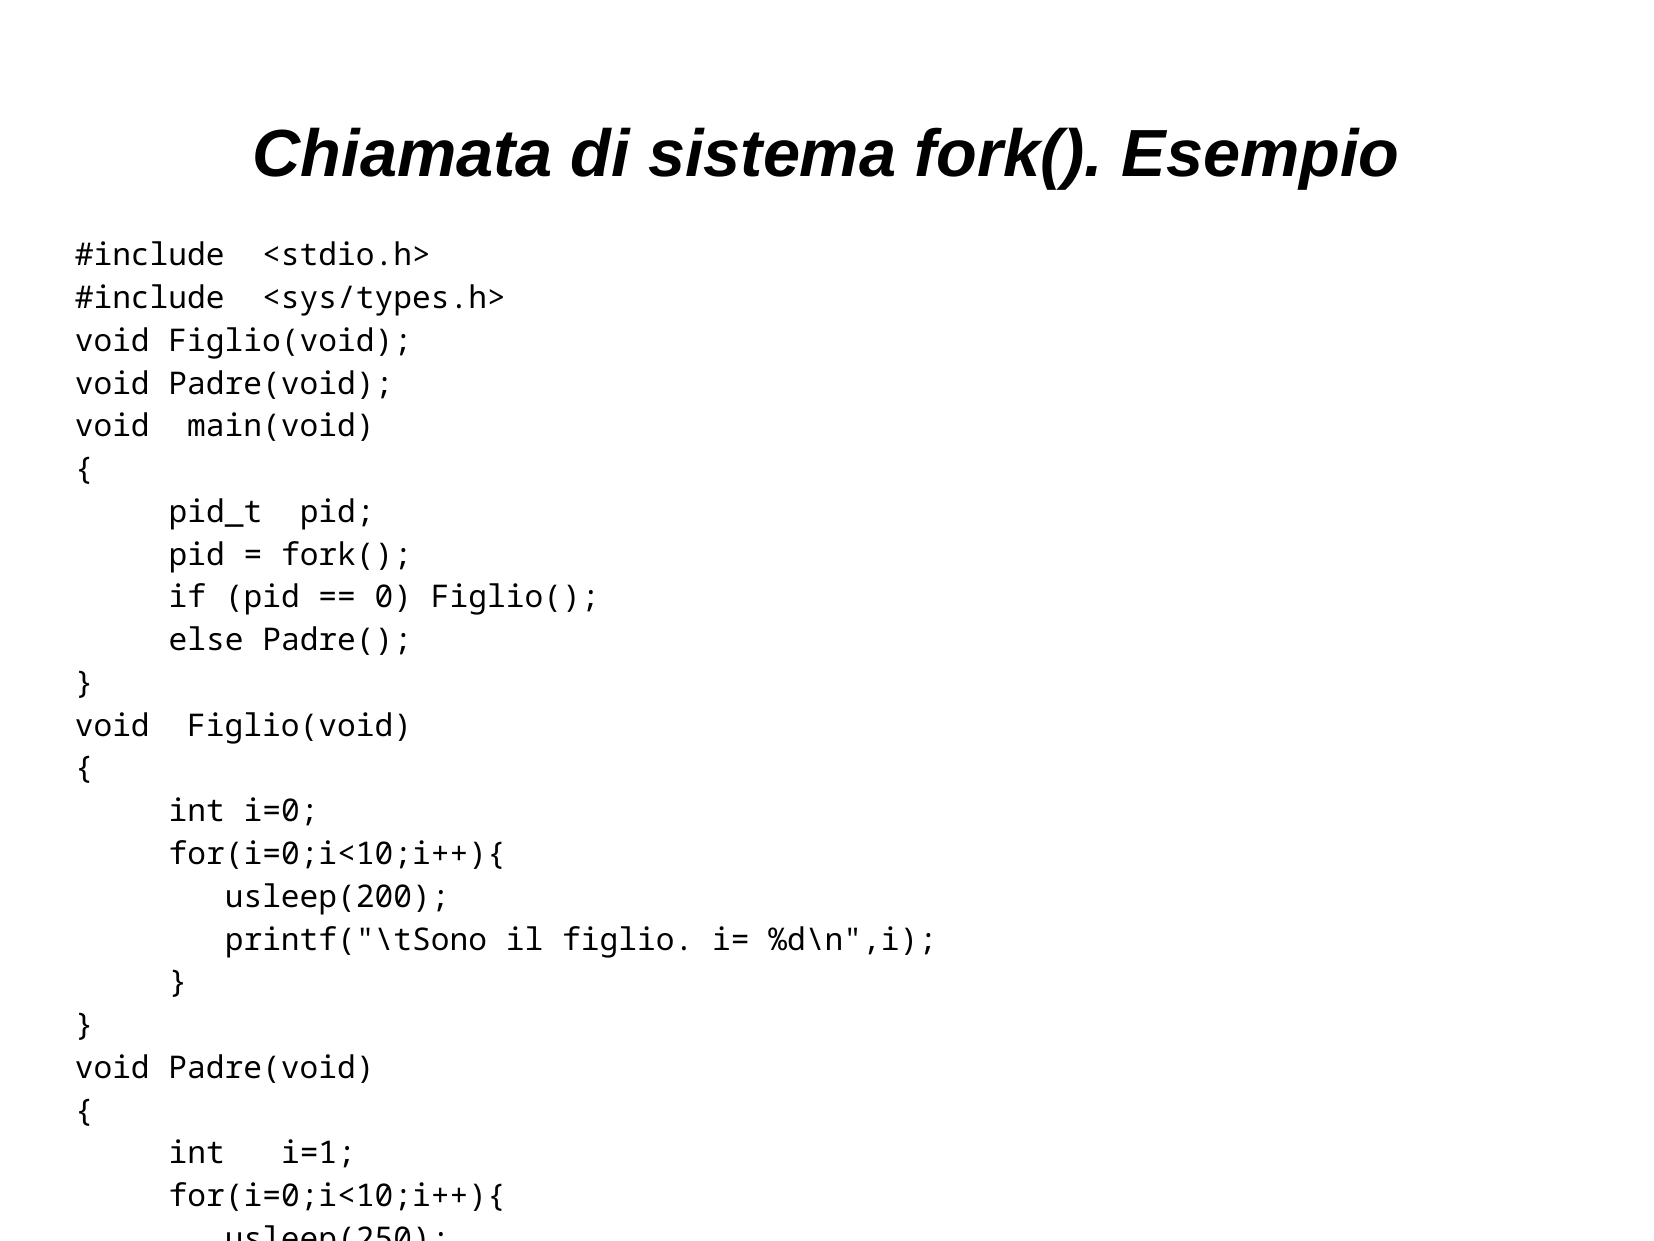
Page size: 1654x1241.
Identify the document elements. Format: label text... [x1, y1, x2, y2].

text_box #include <stdio.h> #include <sys/types.h> void Figlio(void); void Padre(void); void main(void) { pid_t pid; pid = fork(); if (pid == 0) Figlio(); else Padre(); } void Figlio(void) { int i=0; for(i=0;i<10;i++){ usleep(200); printf("\tSono il figlio. i= %d\n",i); } } void Padre(void) { int i=1; for(i=0;i<10;i++){ usleep(250); printf("Sono il padre. i= %d\n",i); } } [60, 225, 1591, 1226]
title Chiamata di sistema fork(). Esempio [82, 49, 1571, 225]
